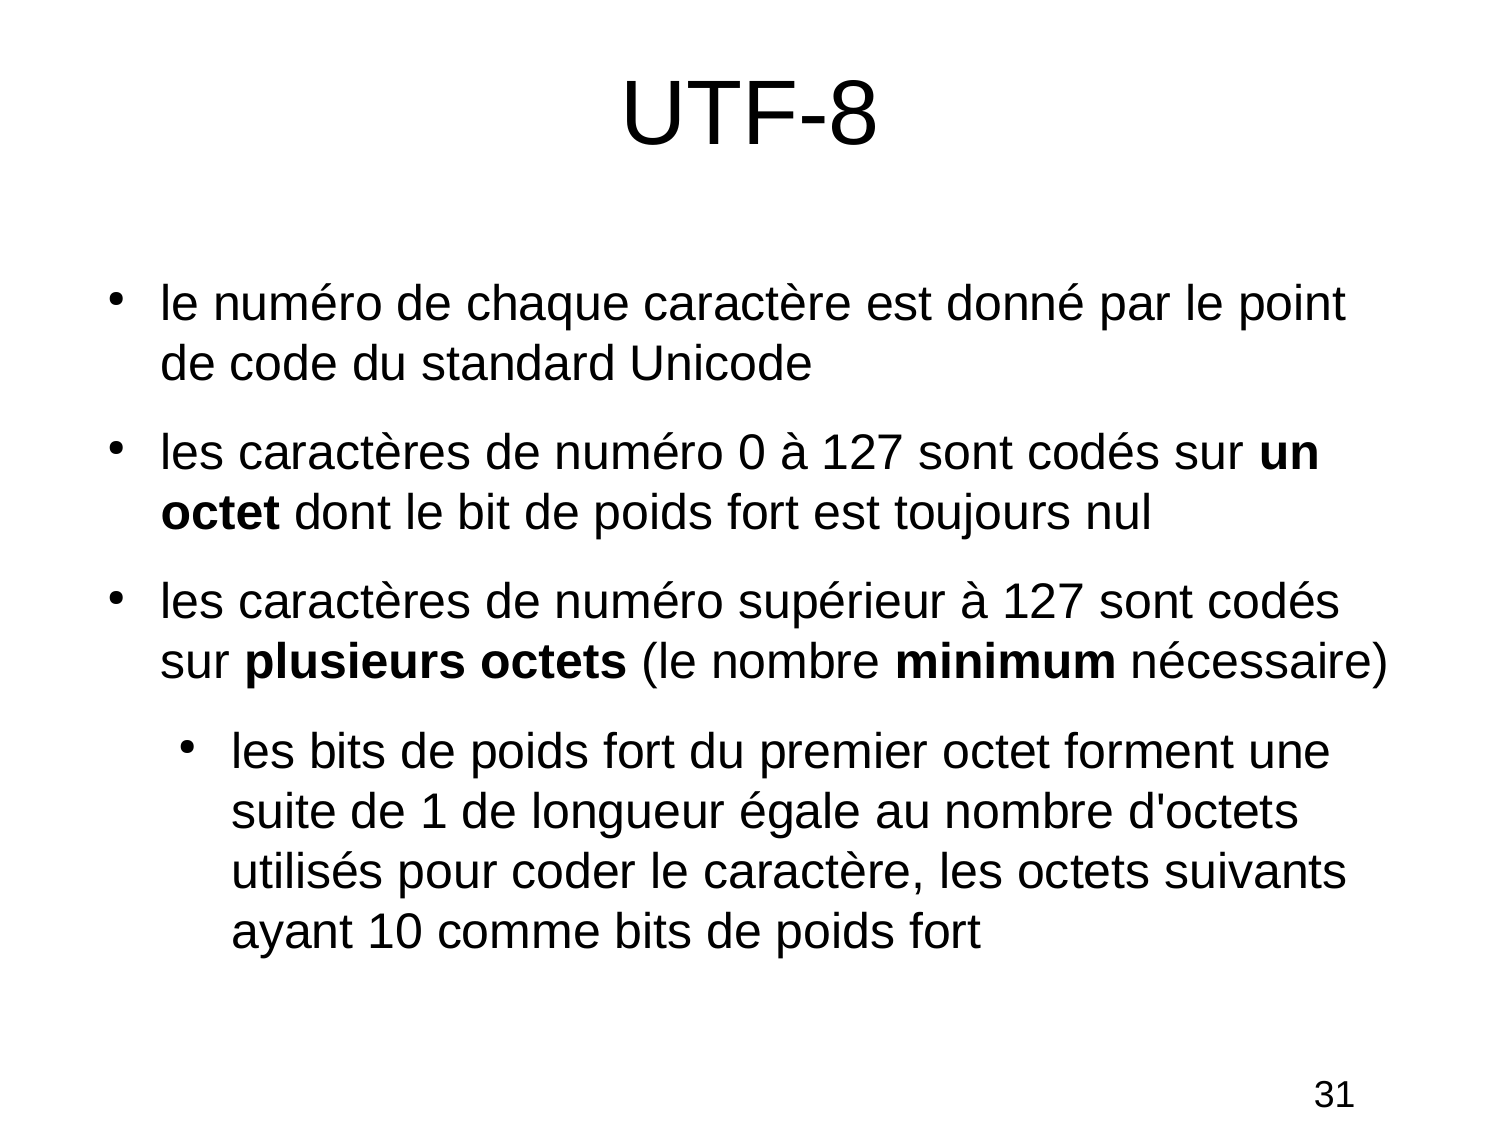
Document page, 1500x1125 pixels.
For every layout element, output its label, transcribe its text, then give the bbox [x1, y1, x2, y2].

list le numéro de chaque caractère est donné par le point de code du standard Unicode les caractères de numéro 0 à 127 sont codés sur un octet dont le bit de poids fort est toujours nul les caractères de numéro supérieur à 127 sont codés sur plusieurs octets (le nombre minimum nécessaire) les bits de poids fort du premier octet forment une suite de 1 de longueur égale au nombre d'octets utilisés pour coder le caractère, les octets suivants ayant 10 comme bits de poids fort [75, 262, 1425, 1020]
title UTF-8 [75, 45, 1425, 233]
